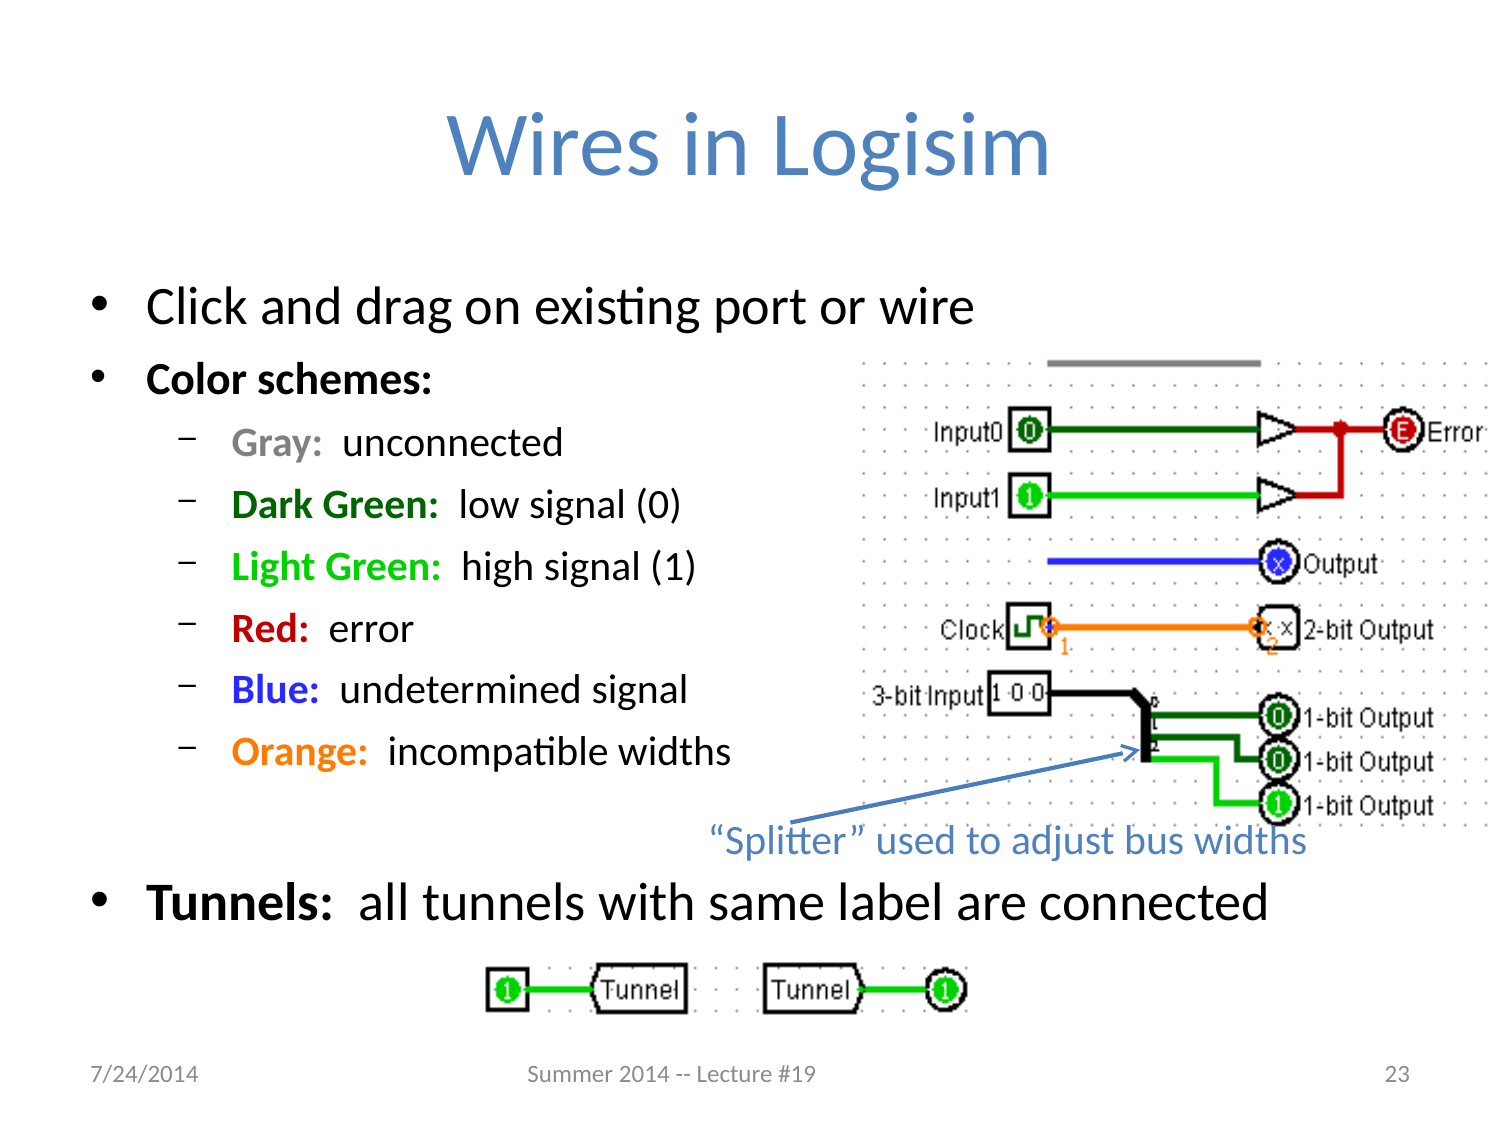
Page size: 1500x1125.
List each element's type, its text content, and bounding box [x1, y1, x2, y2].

text_box “Splitter” used to adjust bus widths [692, 805, 1323, 871]
slide_number 7/24/2014 [75, 1042, 425, 1103]
slide_number <number> [1074, 1042, 1425, 1103]
title Wires in Logisim [75, 45, 1425, 233]
picture [480, 959, 974, 1019]
footer Summer 2014 -- Lecture #19 [512, 1042, 988, 1103]
picture [1425, 352, 1500, 841]
list Click and drag on existing port or wire Color schemes: Gray: unconnected Dark Green: low signal (0) Light Green: high signal (1) Red: error Blue: undetermined signal Orange: incompatible widths Tunnels: all tunnels with same label are connected [75, 262, 1425, 1073]
